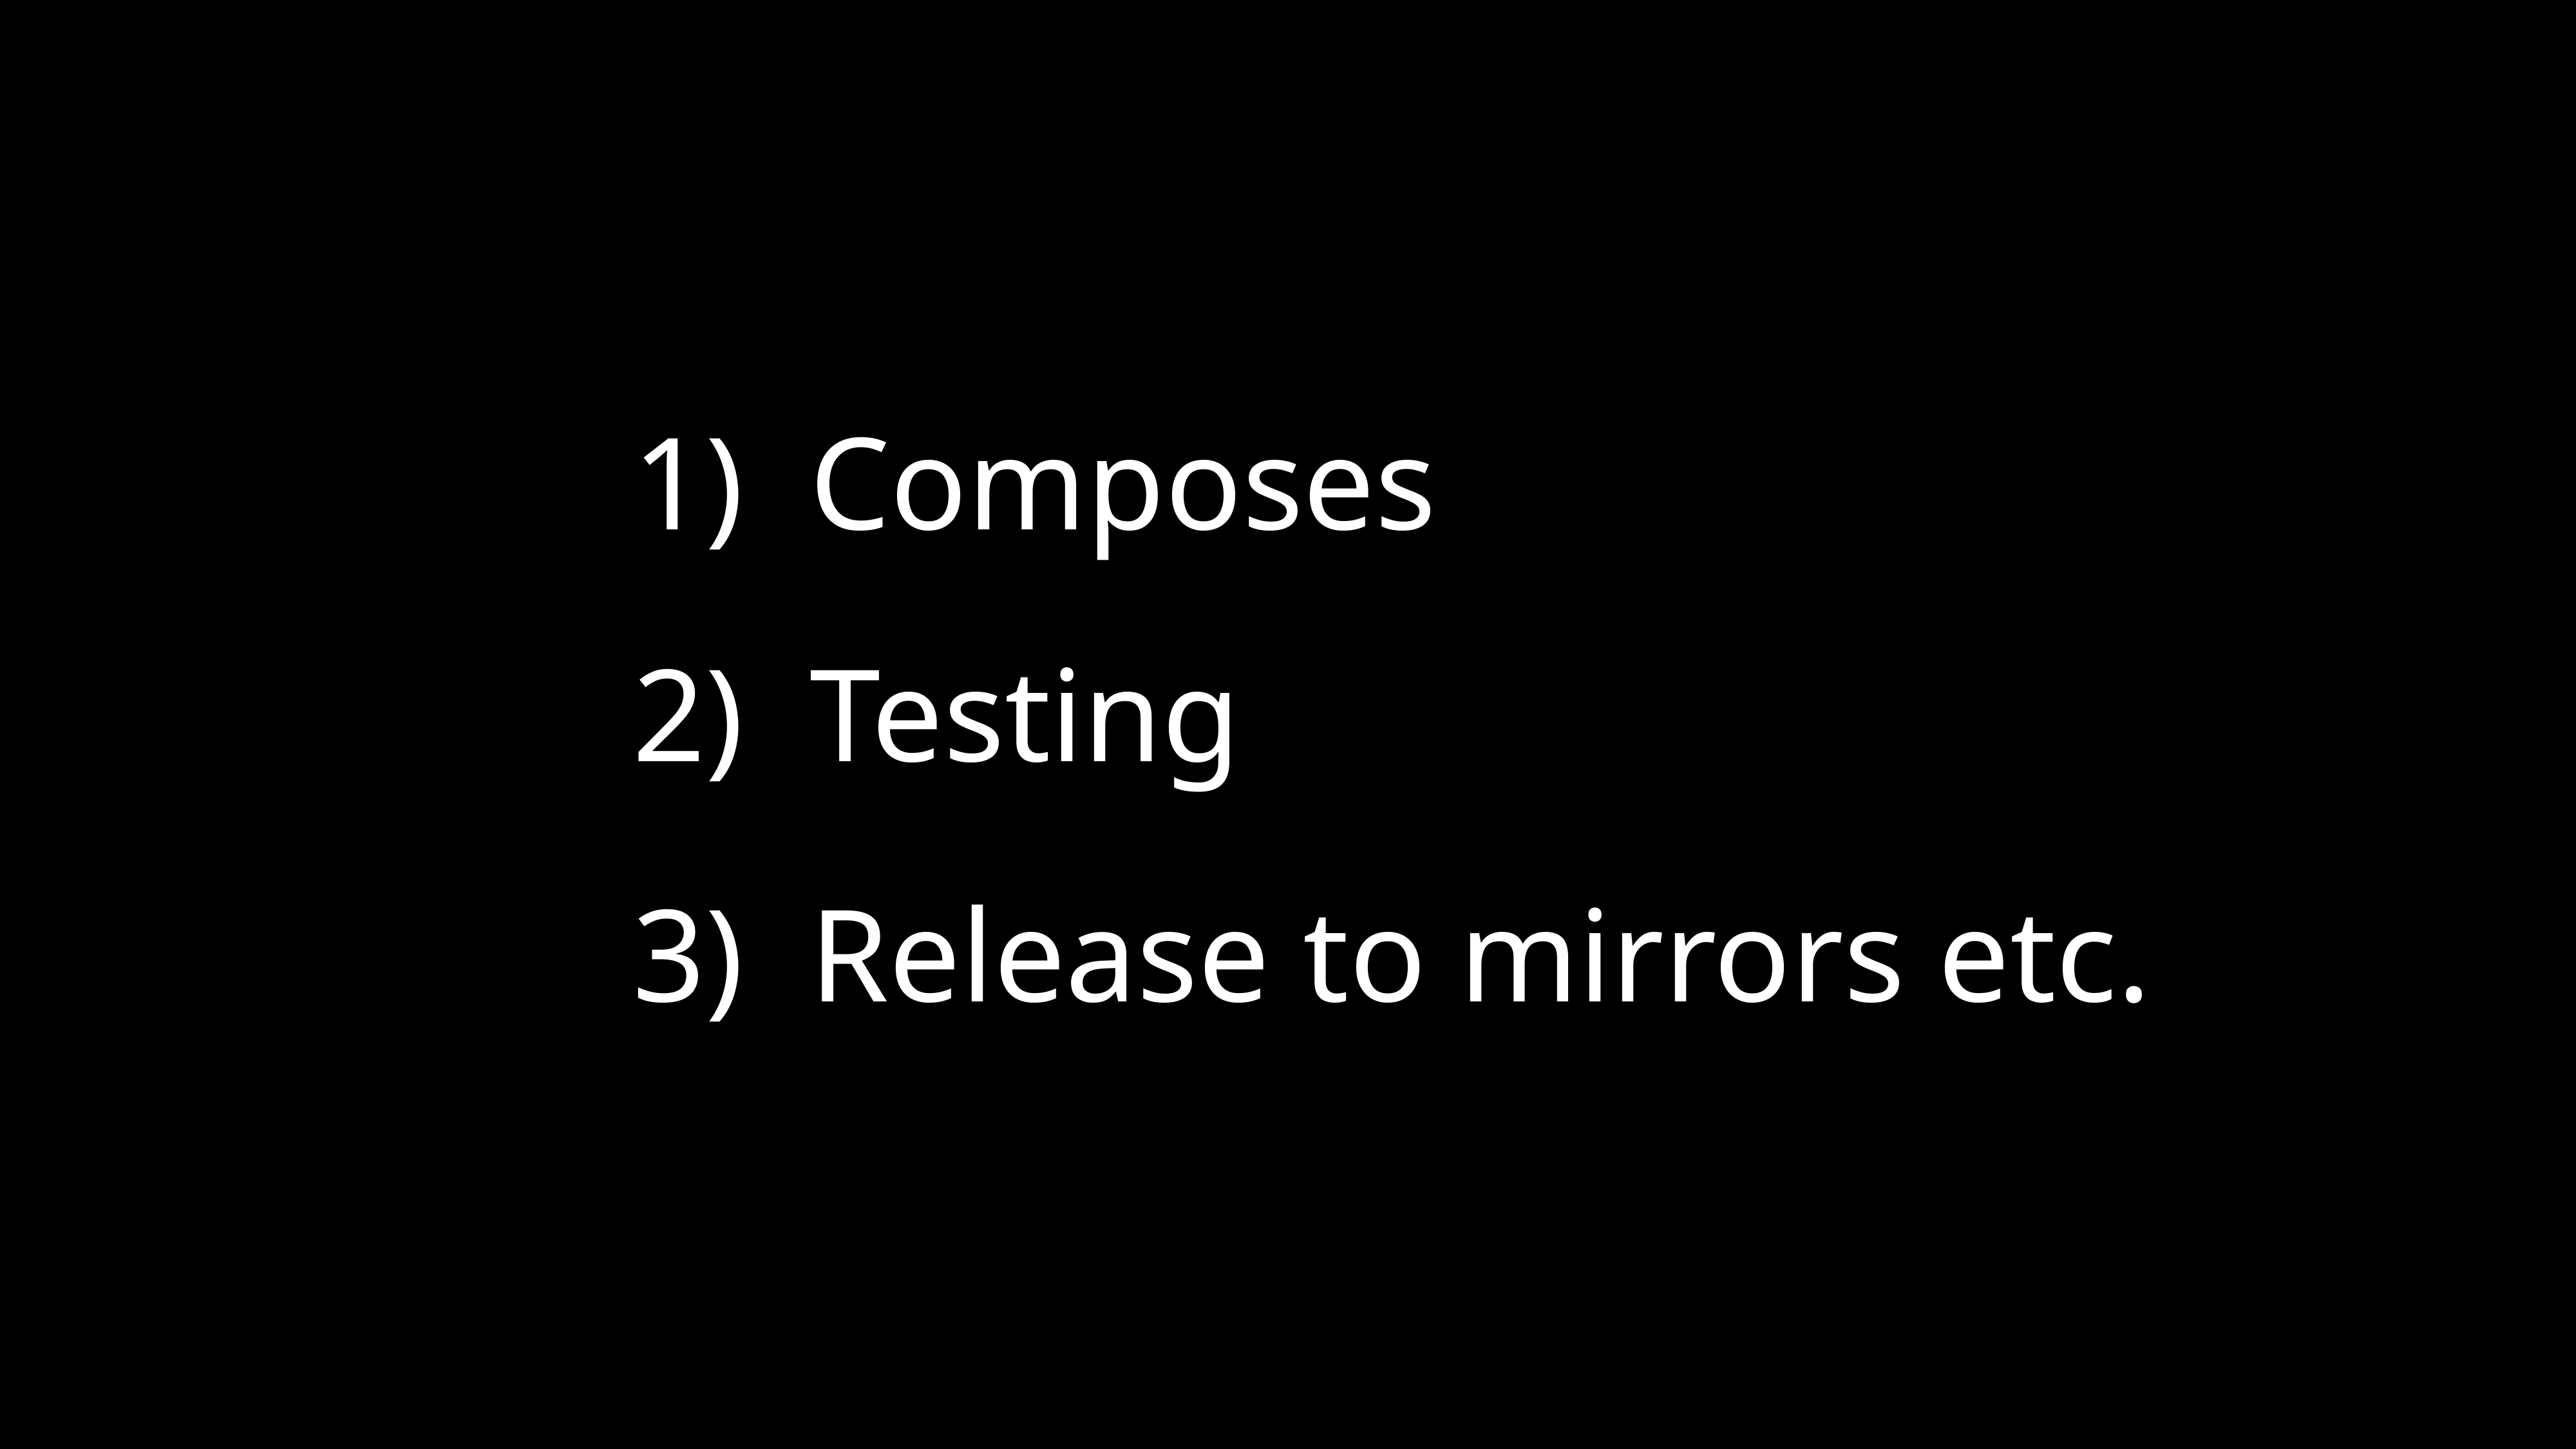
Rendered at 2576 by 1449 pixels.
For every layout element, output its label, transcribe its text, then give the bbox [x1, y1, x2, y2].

text_box 3) Release to mirrors etc. [627, 886, 2295, 1035]
text_box 2) Testing [627, 645, 1473, 795]
text_box 1) Composes [627, 414, 1522, 563]
